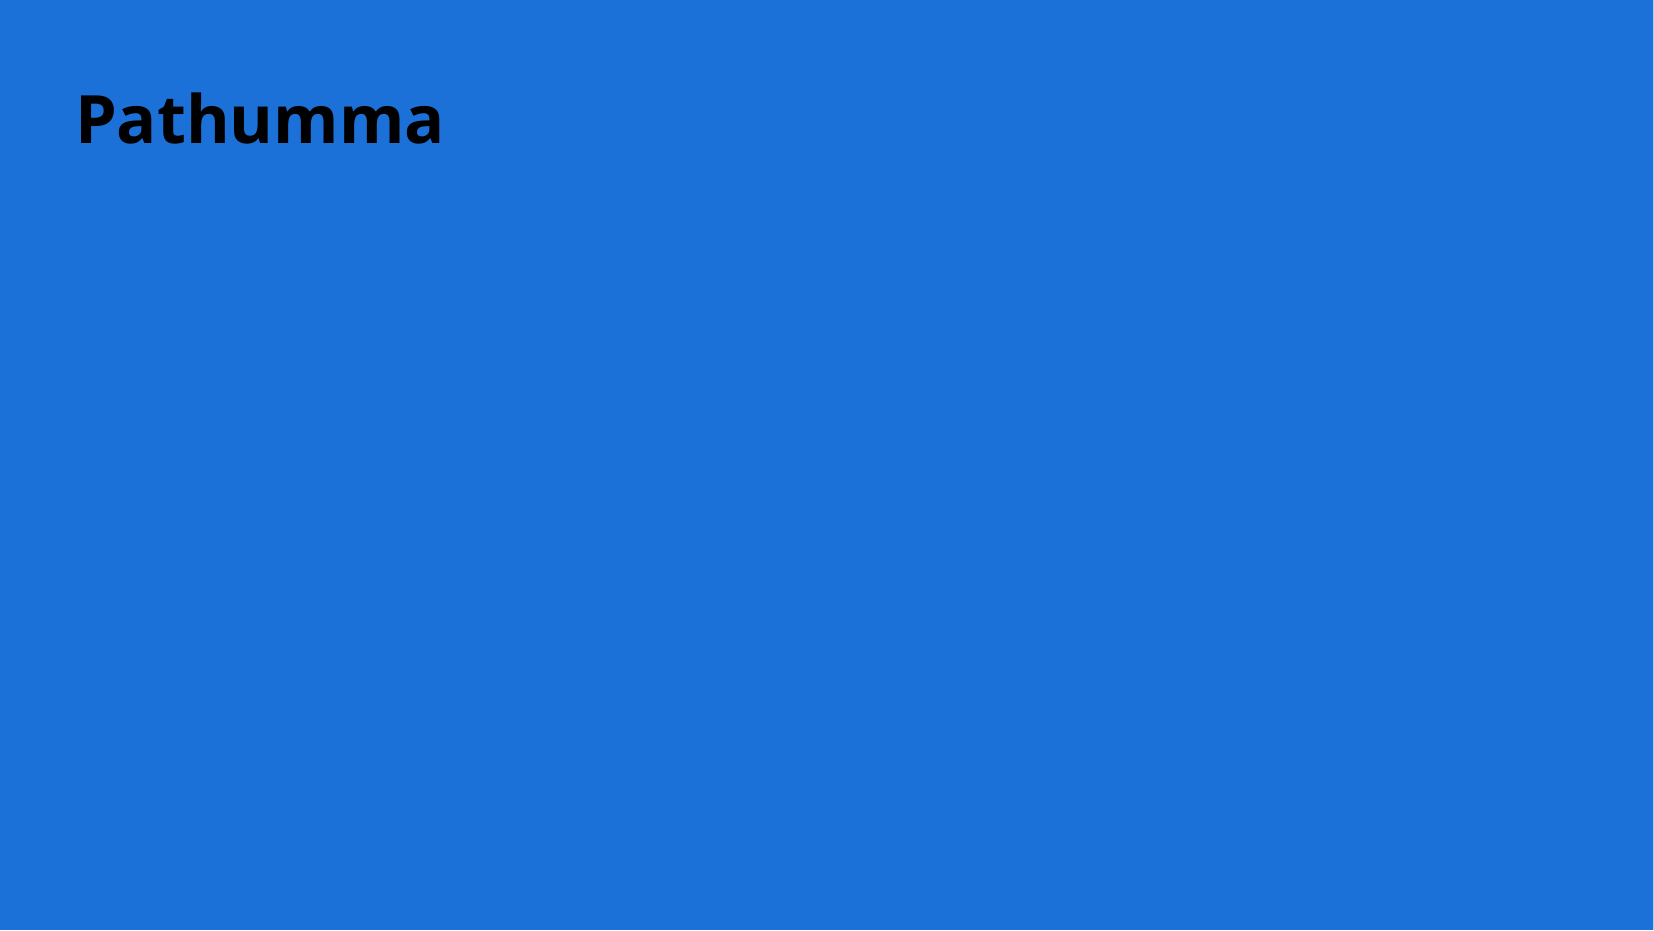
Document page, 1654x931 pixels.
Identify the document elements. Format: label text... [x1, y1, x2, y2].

title Pathumma [75, 71, 1564, 164]
